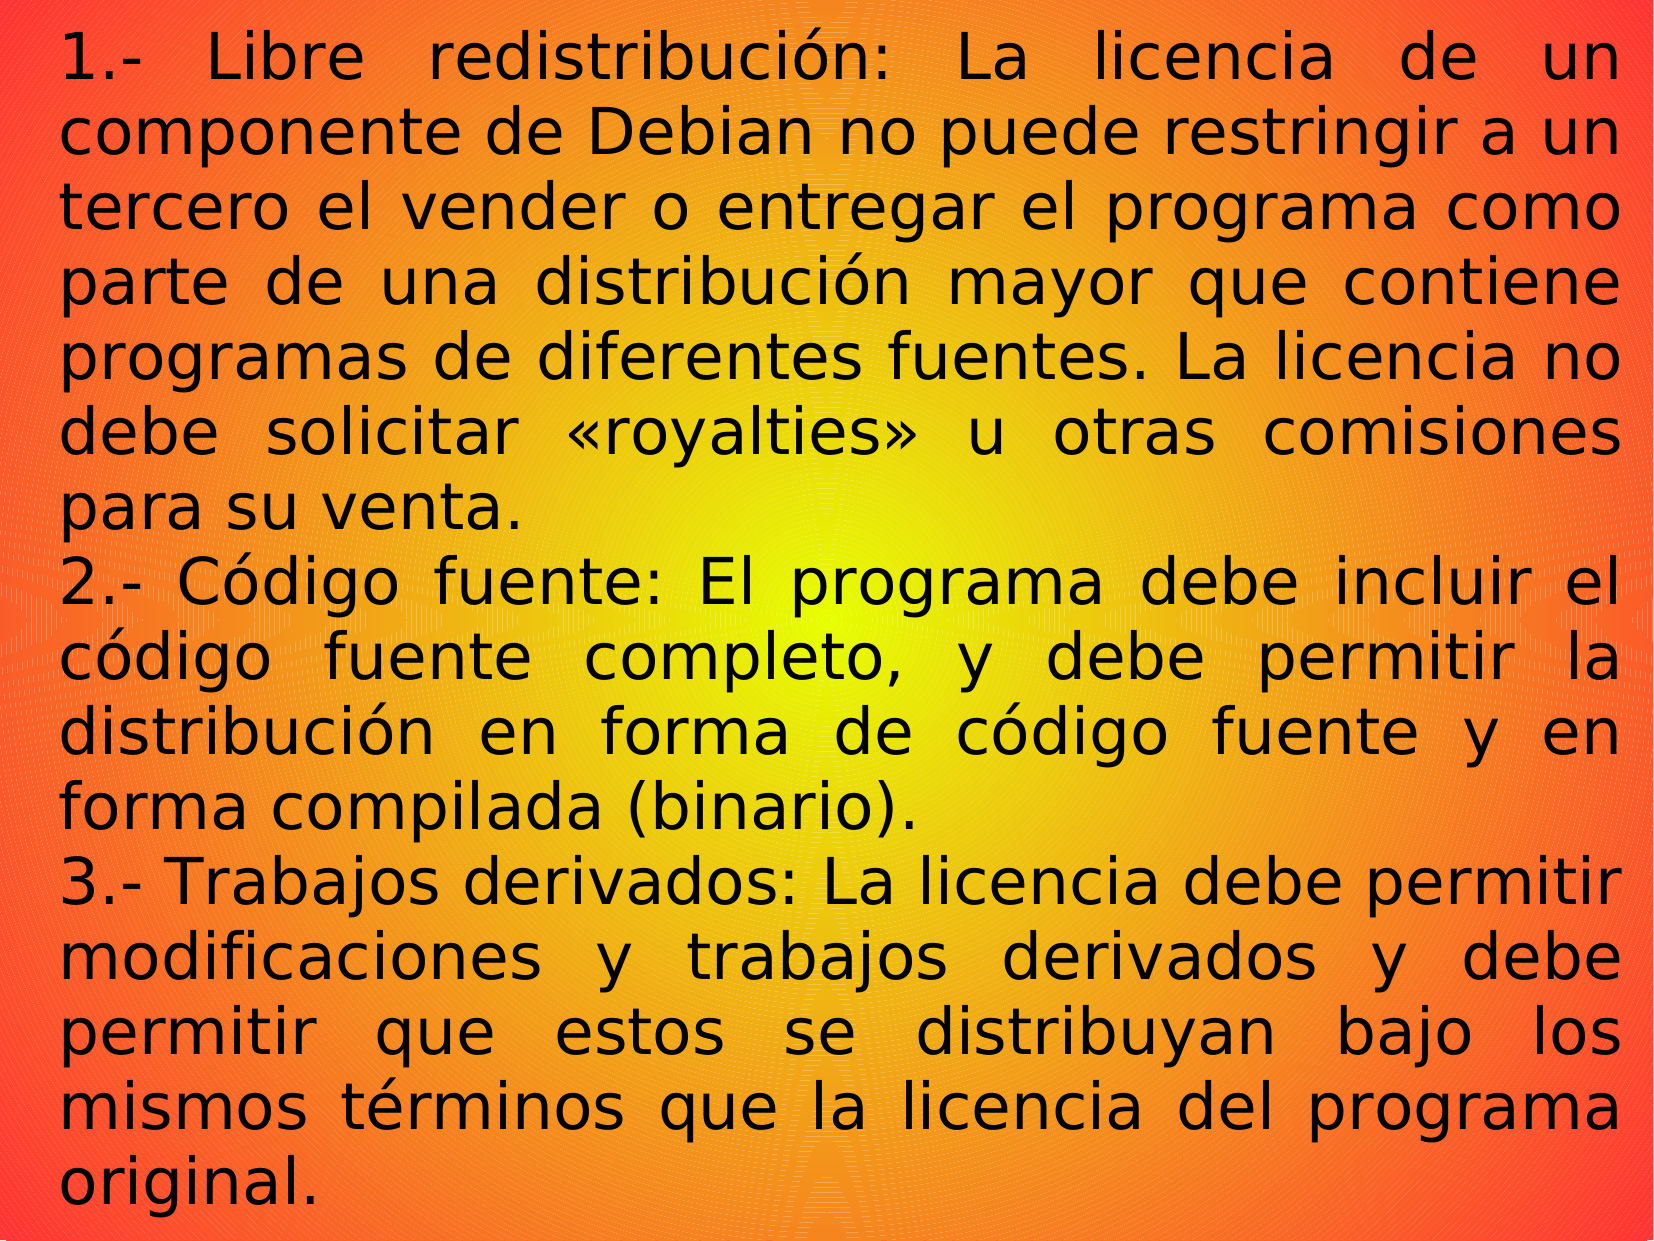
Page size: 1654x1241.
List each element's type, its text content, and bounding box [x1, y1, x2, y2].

subtitle 1.- Libre redistribución: La licencia de un componente de Debian no puede restringir a un tercero el vender o entregar el programa como parte de una distribución mayor que contiene programas de diferentes fuentes. La licencia no debe solicitar «royalties» u otras comisiones para su venta. 2.- Código fuente: El programa debe incluir el código fuente completo, y debe permitir la distribución en forma de código fuente y en forma compilada (binario). 3.- Trabajos derivados: La licencia debe permitir modificaciones y trabajos derivados y debe permitir que estos se distribuyan bajo los mismos términos que la licencia del programa original. [59, 19, 1625, 1220]
